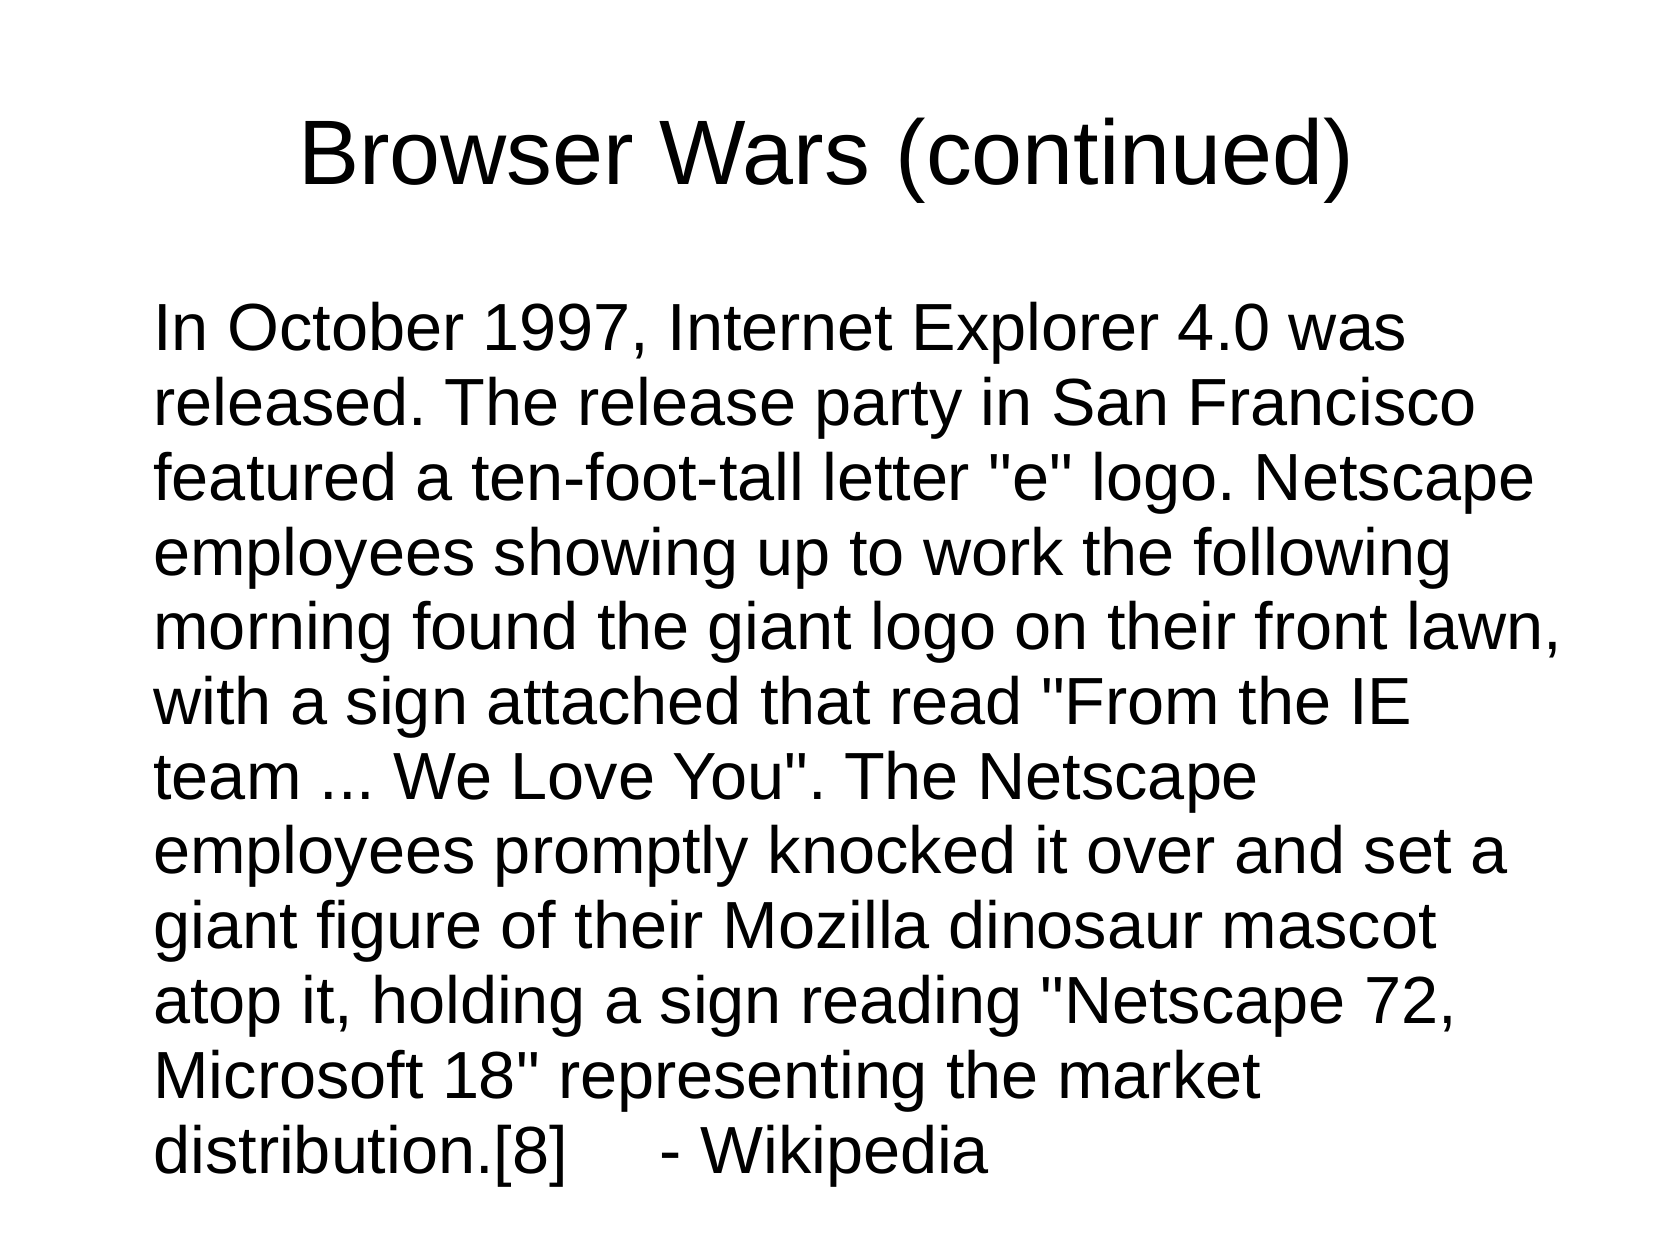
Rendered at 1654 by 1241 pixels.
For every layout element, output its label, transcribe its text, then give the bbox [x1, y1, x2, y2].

list In October 1997, Internet Explorer 4.0 was released. The release party in San Francisco featured a ten-foot-tall letter "e" logo. Netscape employees showing up to work the following morning found the giant logo on their front lawn, with a sign attached that read "From the IE team ... We Love You". The Netscape employees promptly knocked it over and set a giant figure of their Mozilla dinosaur mascot atop it, holding a sign reading "Netscape 72, Microsoft 18" representing the market distribution.[8] - Wikipedia [82, 290, 1571, 1188]
title Browser Wars (continued) [82, 49, 1571, 257]
